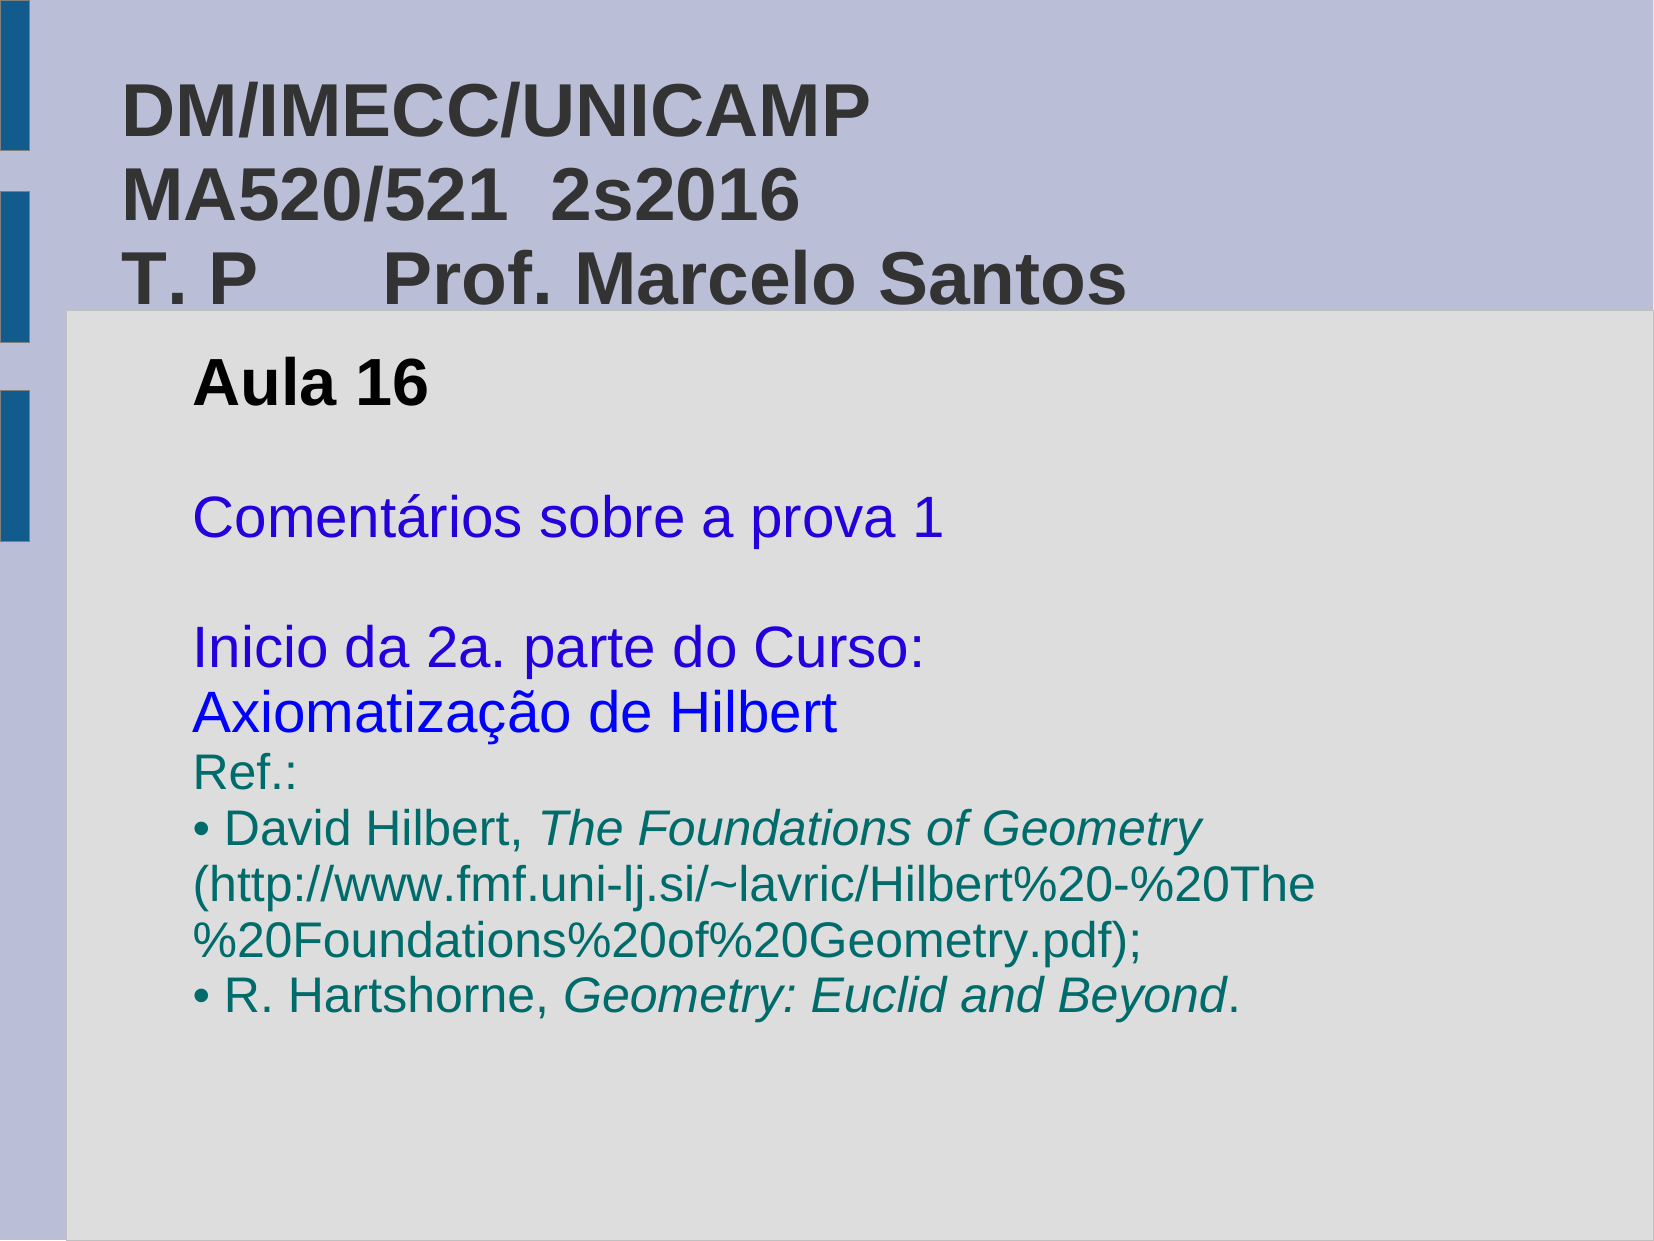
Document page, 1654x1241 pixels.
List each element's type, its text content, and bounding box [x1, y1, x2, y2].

title DM/IMECC/UNICAMP MA520/521 2s2016 T. P Prof. Marcelo Santos [121, 68, 1534, 321]
list Aula 16 Comentários sobre a prova 1 Inicio da 2a. parte do Curso: Axiomatização de Hilbert Ref.: • David Hilbert, The Foundations of Geometry (http://www.fmf.uni-lj.si/~lavric/Hilbert%20-%20The%20Foundations%20of%20Geometry.pdf); • R. Hartshorne, Geometry: Euclid and Beyond. [121, 344, 1561, 1241]
